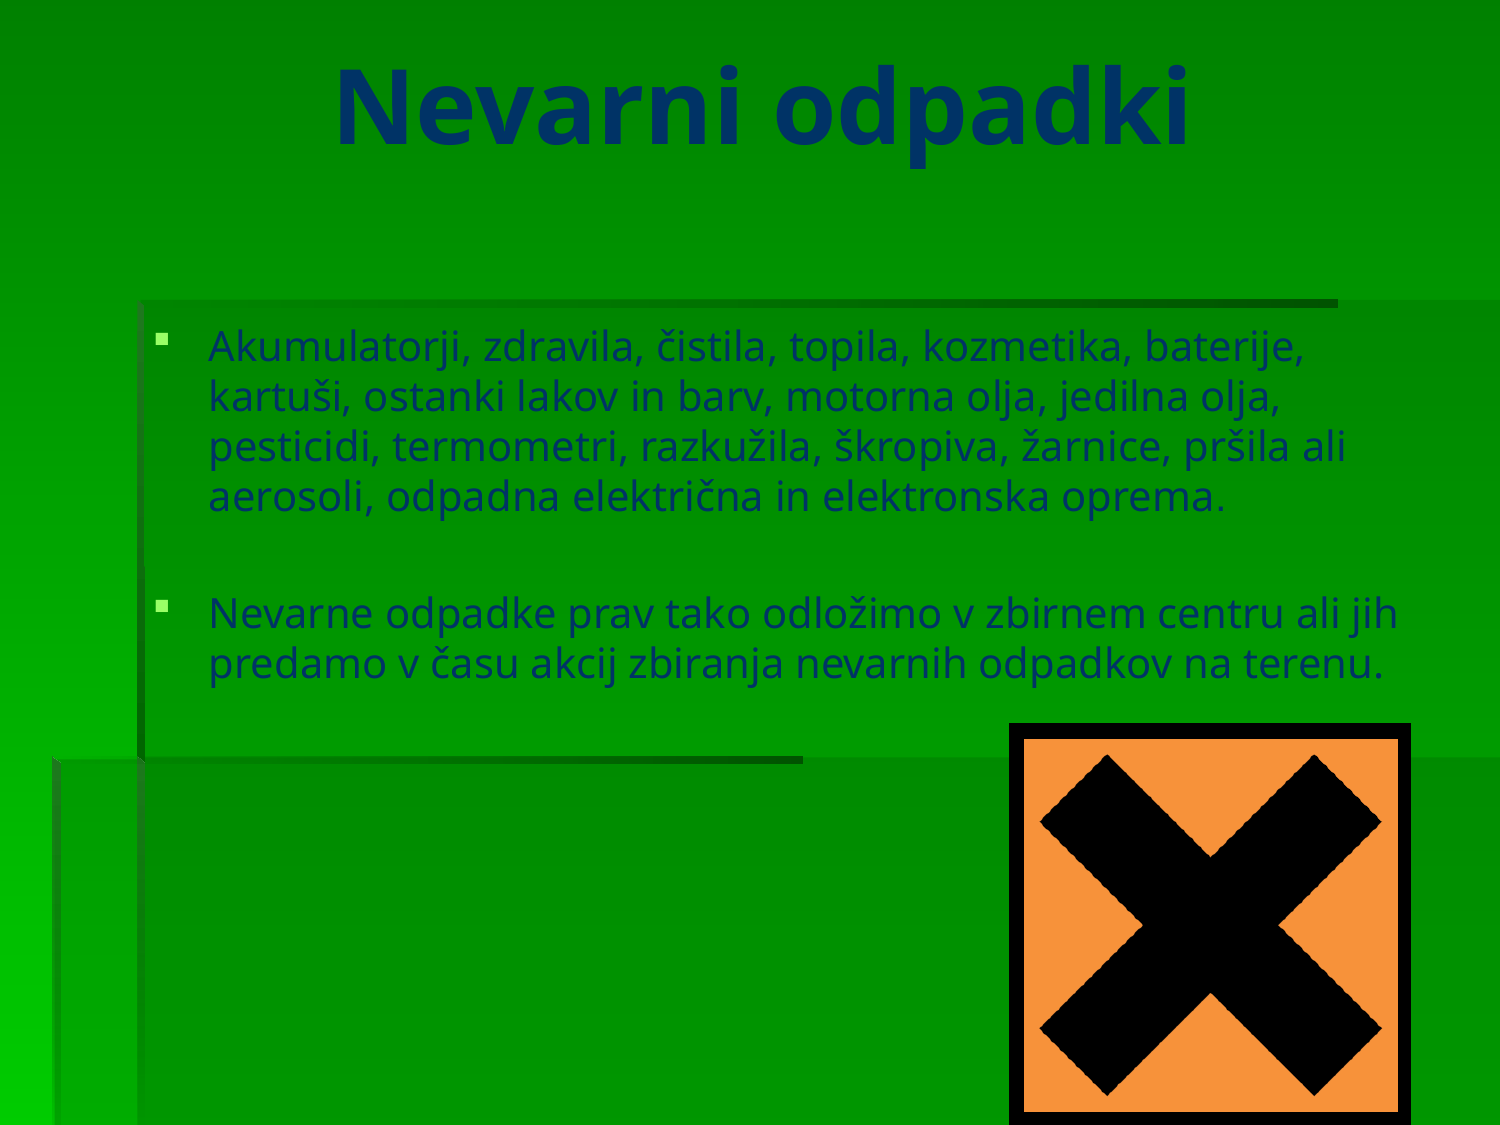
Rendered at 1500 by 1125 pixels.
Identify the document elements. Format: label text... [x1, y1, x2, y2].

picture [1009, 723, 1411, 1125]
title Nevarni odpadki [75, 40, 1451, 275]
list Akumulatorji, zdravila, čistila, topila, kozmetika, baterije, kartuši, ostanki lakov in barv, motorna olja, jedilna olja, pesticidi, termometri, razkužila, škropiva, žarnice, pršila ali aerosoli, odpadna električna in elektronska oprema. Nevarne odpadke prav tako odložimo v zbirnem centru ali jih predamo v času akcij zbiranja nevarnih odpadkov na terenu. [137, 312, 1451, 1000]
